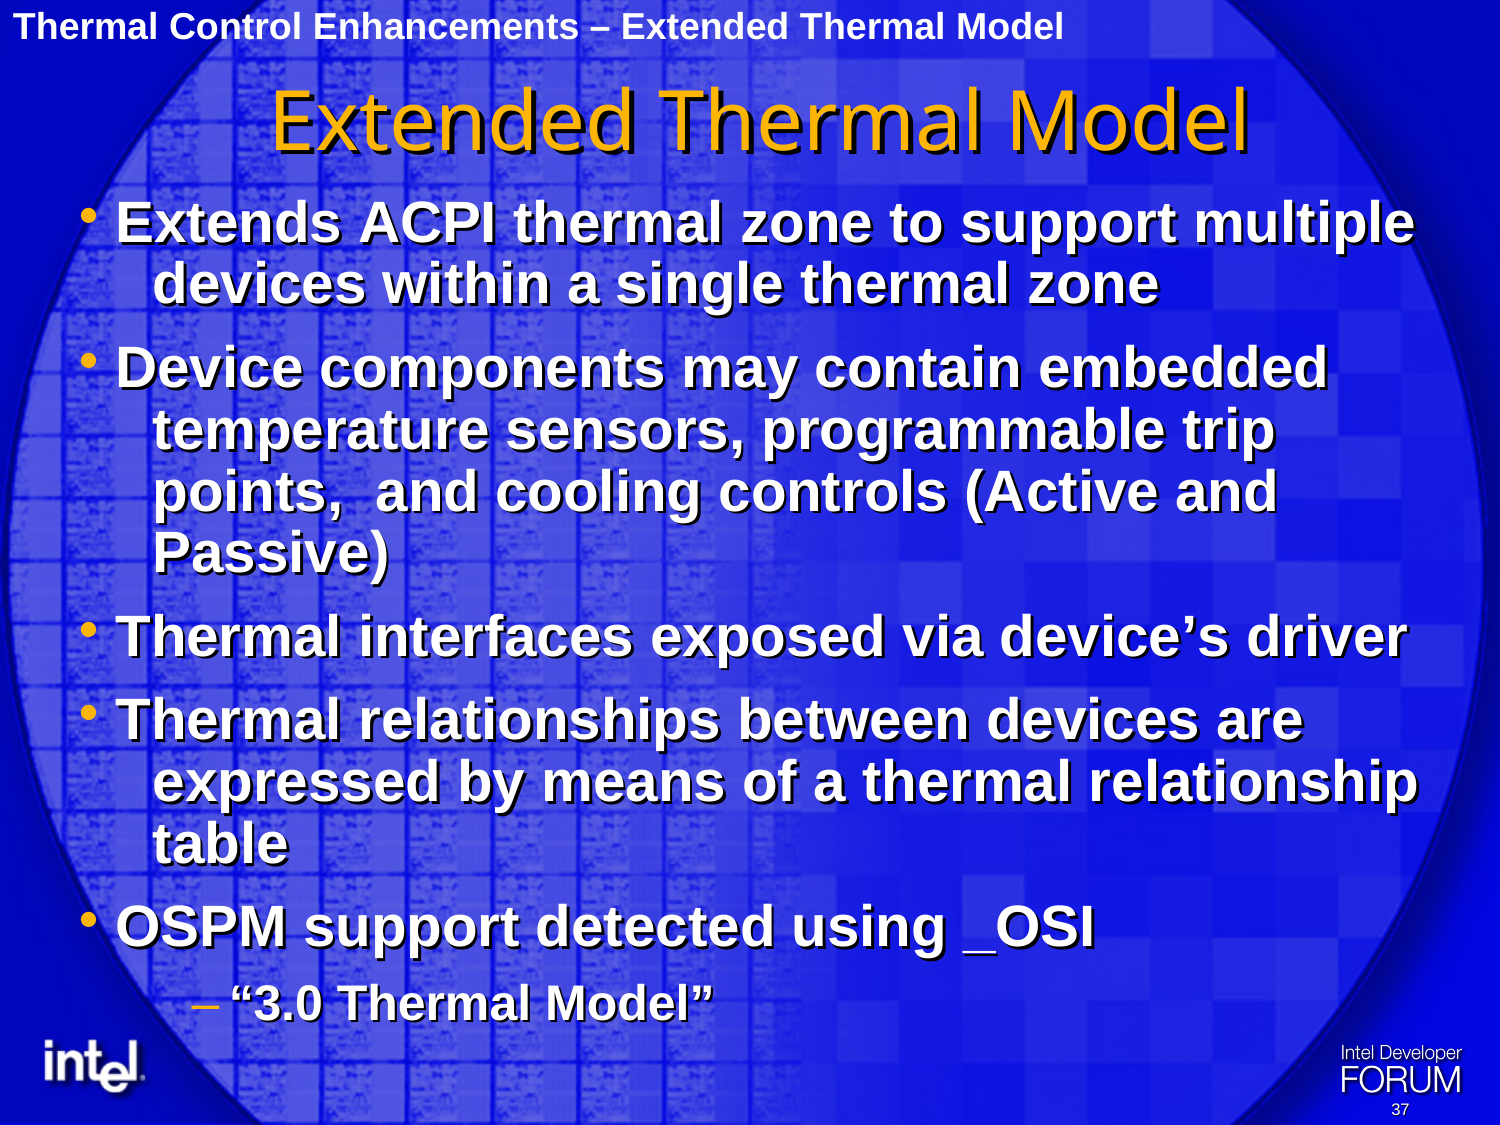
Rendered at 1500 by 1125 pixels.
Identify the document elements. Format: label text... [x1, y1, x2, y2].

text_box Thermal Control Enhancements – Extended Thermal Model [0, 0, 1081, 55]
picture [0, 0, 1500, 1125]
